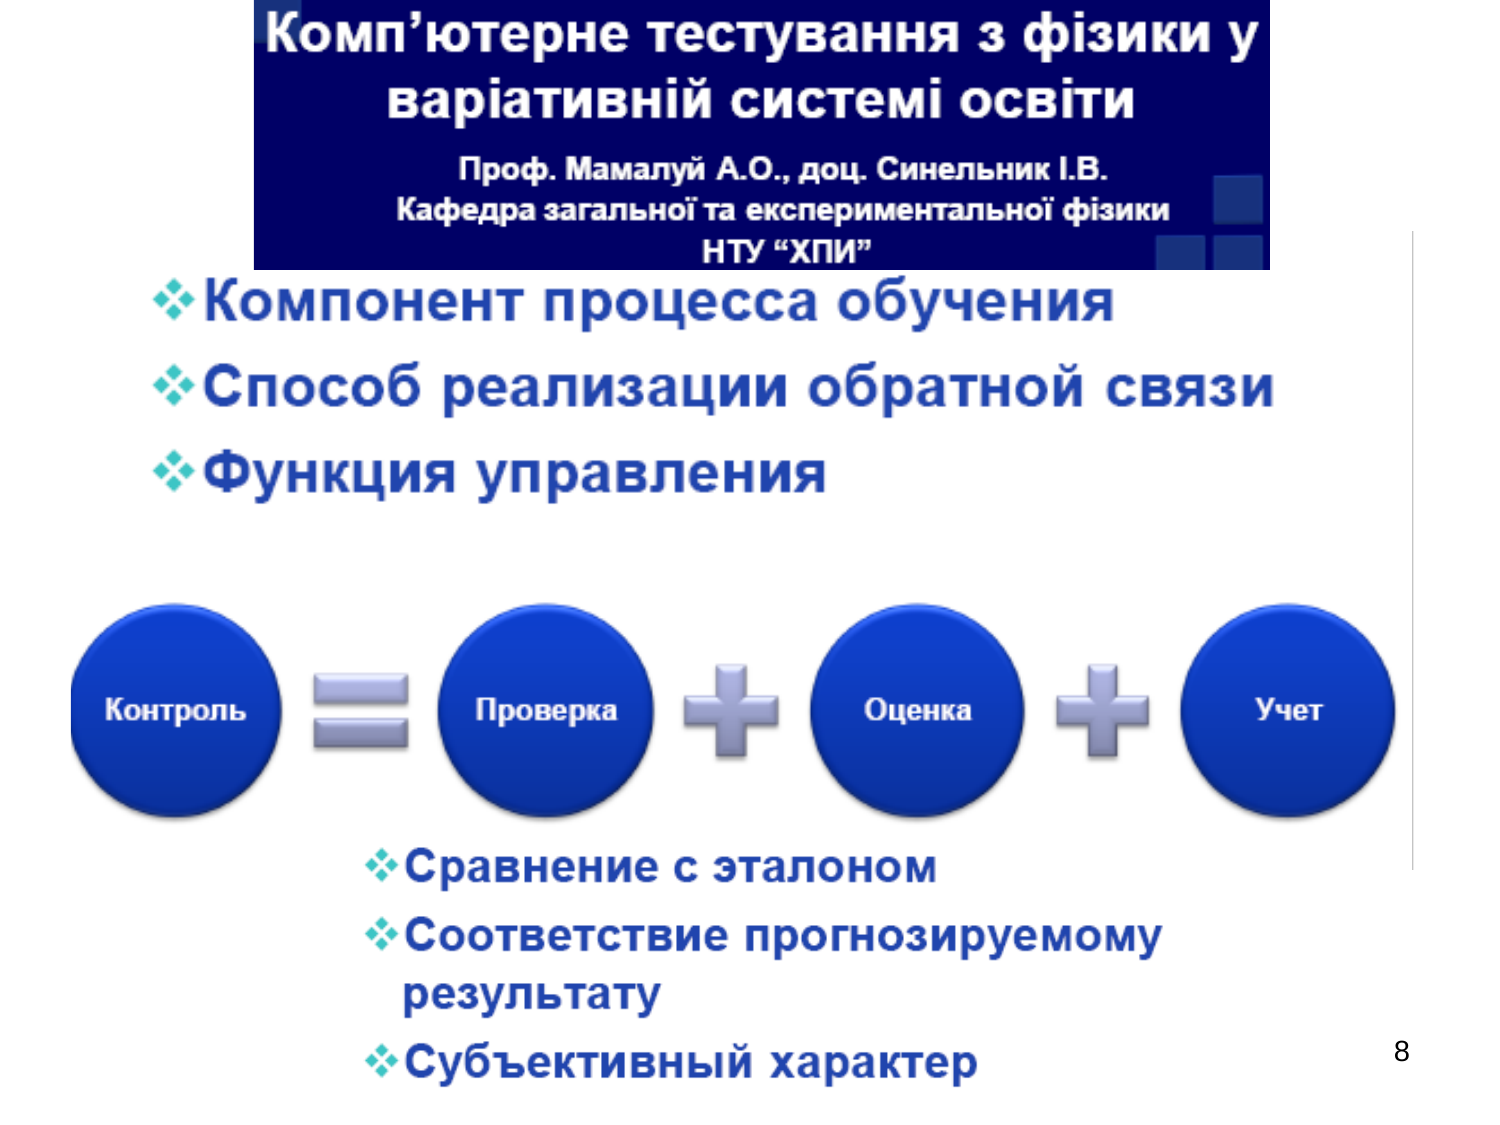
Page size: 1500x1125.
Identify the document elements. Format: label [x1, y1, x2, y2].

picture [70, 0, 1414, 1125]
